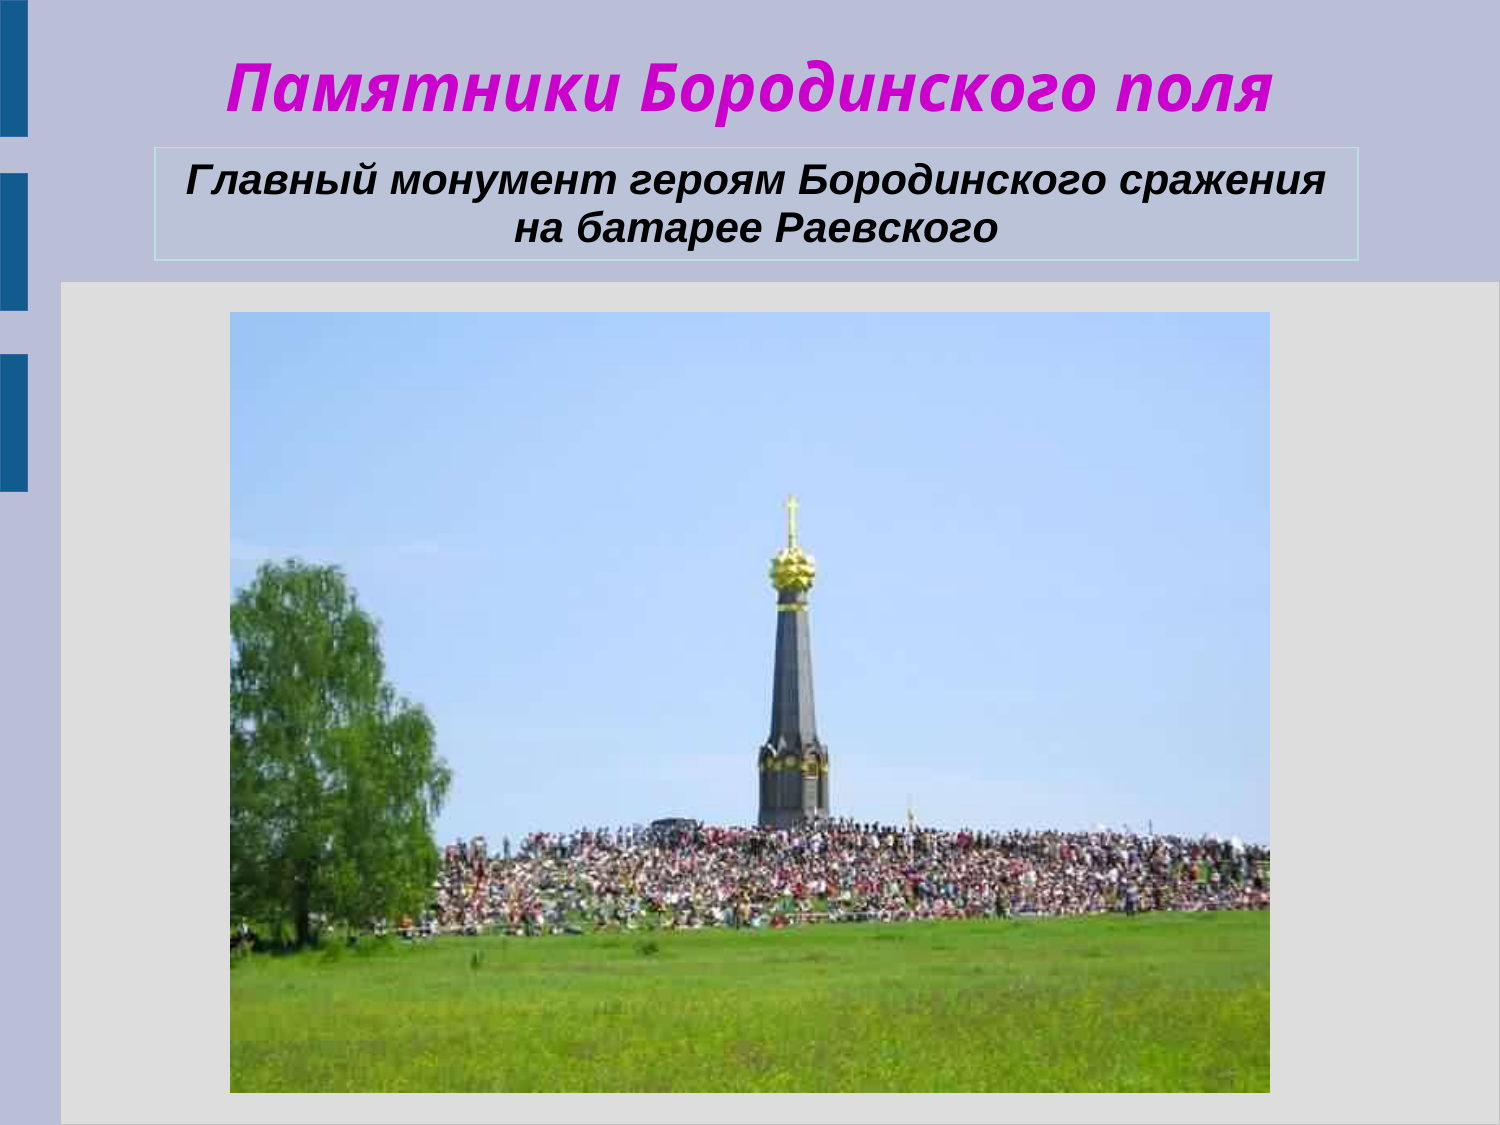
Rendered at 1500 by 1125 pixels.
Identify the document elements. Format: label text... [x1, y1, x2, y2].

text_box Главный монумент героям Бородинского сражения на батарее Раевского [155, 147, 1359, 261]
picture [230, 312, 1270, 1093]
title Памятники Бородинского поля [75, 39, 1426, 132]
